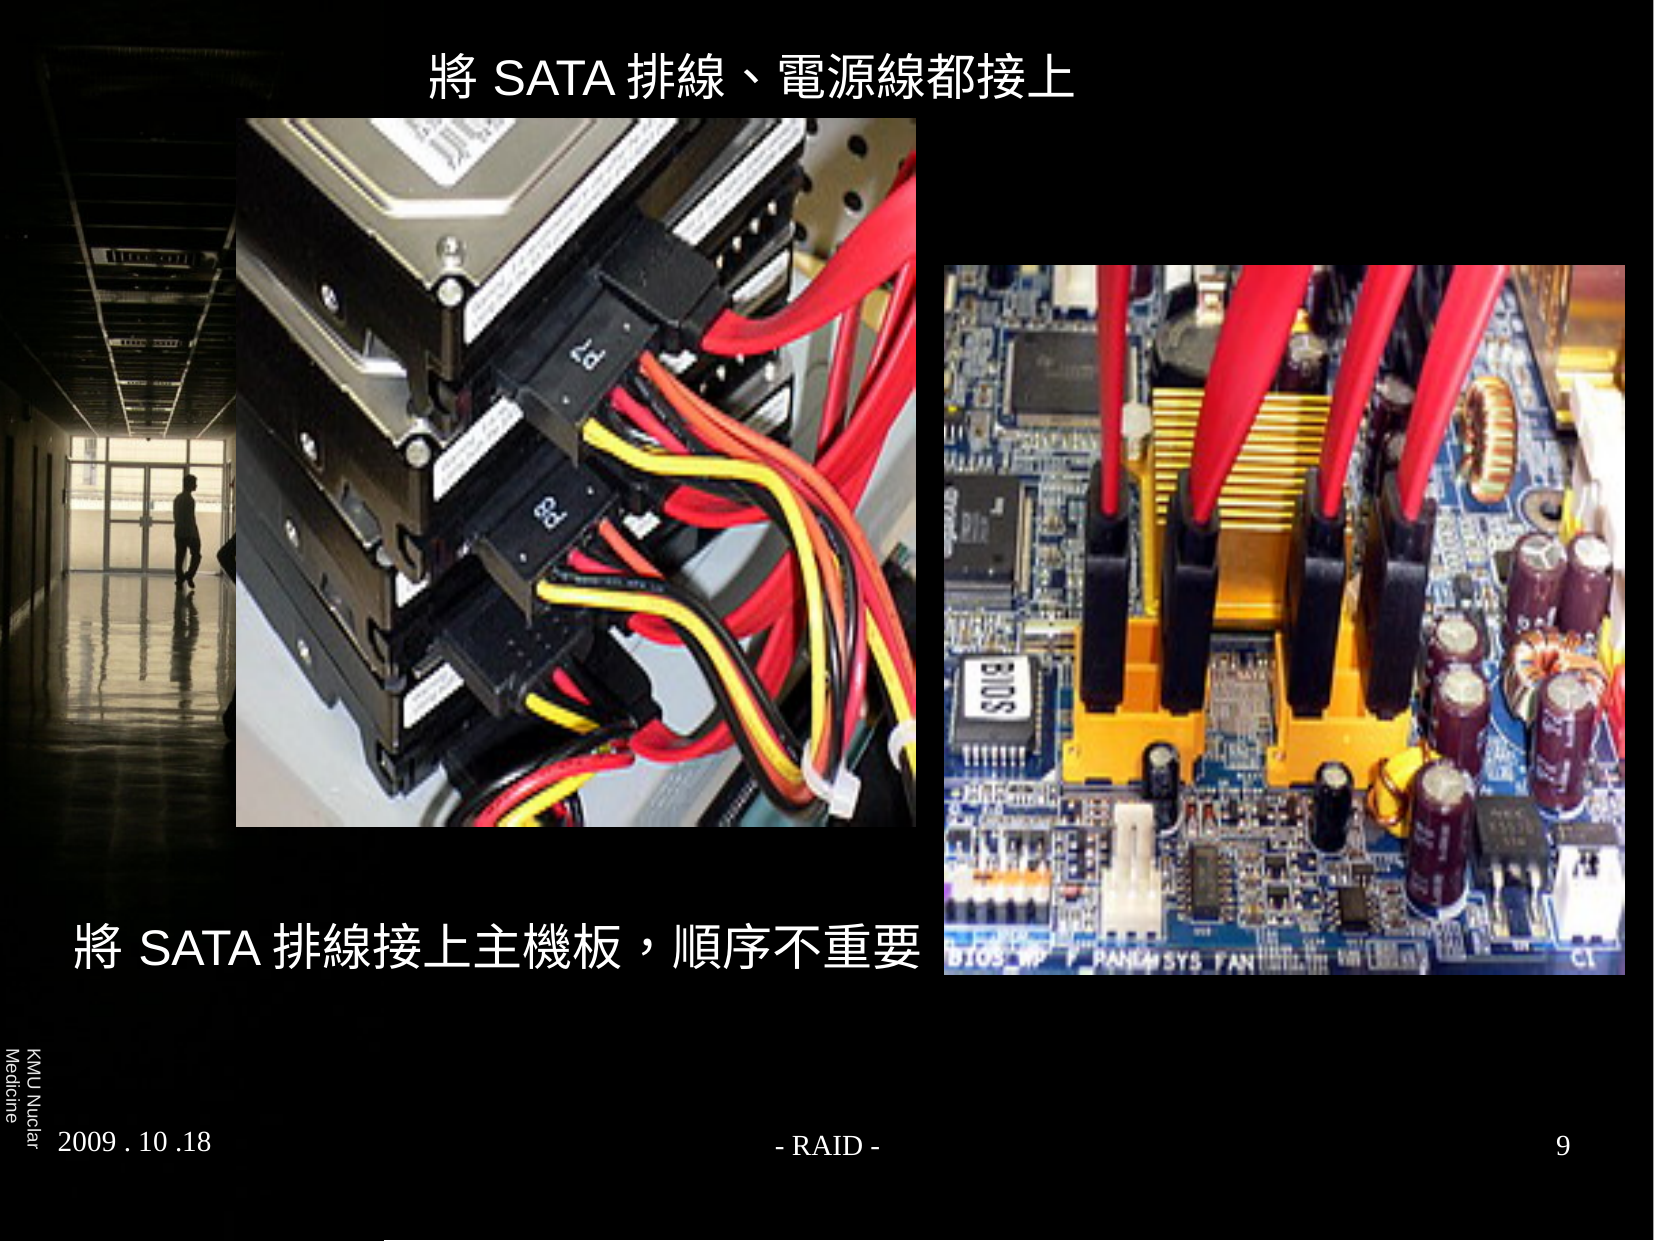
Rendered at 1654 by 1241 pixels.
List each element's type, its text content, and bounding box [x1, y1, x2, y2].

picture [944, 265, 1625, 975]
picture [0, 0, 916, 1241]
text_box 將SATA排線接上主機板，順序不重要 [59, 899, 944, 975]
text_box 將SATA排線、電源線都接上 [413, 29, 1477, 165]
